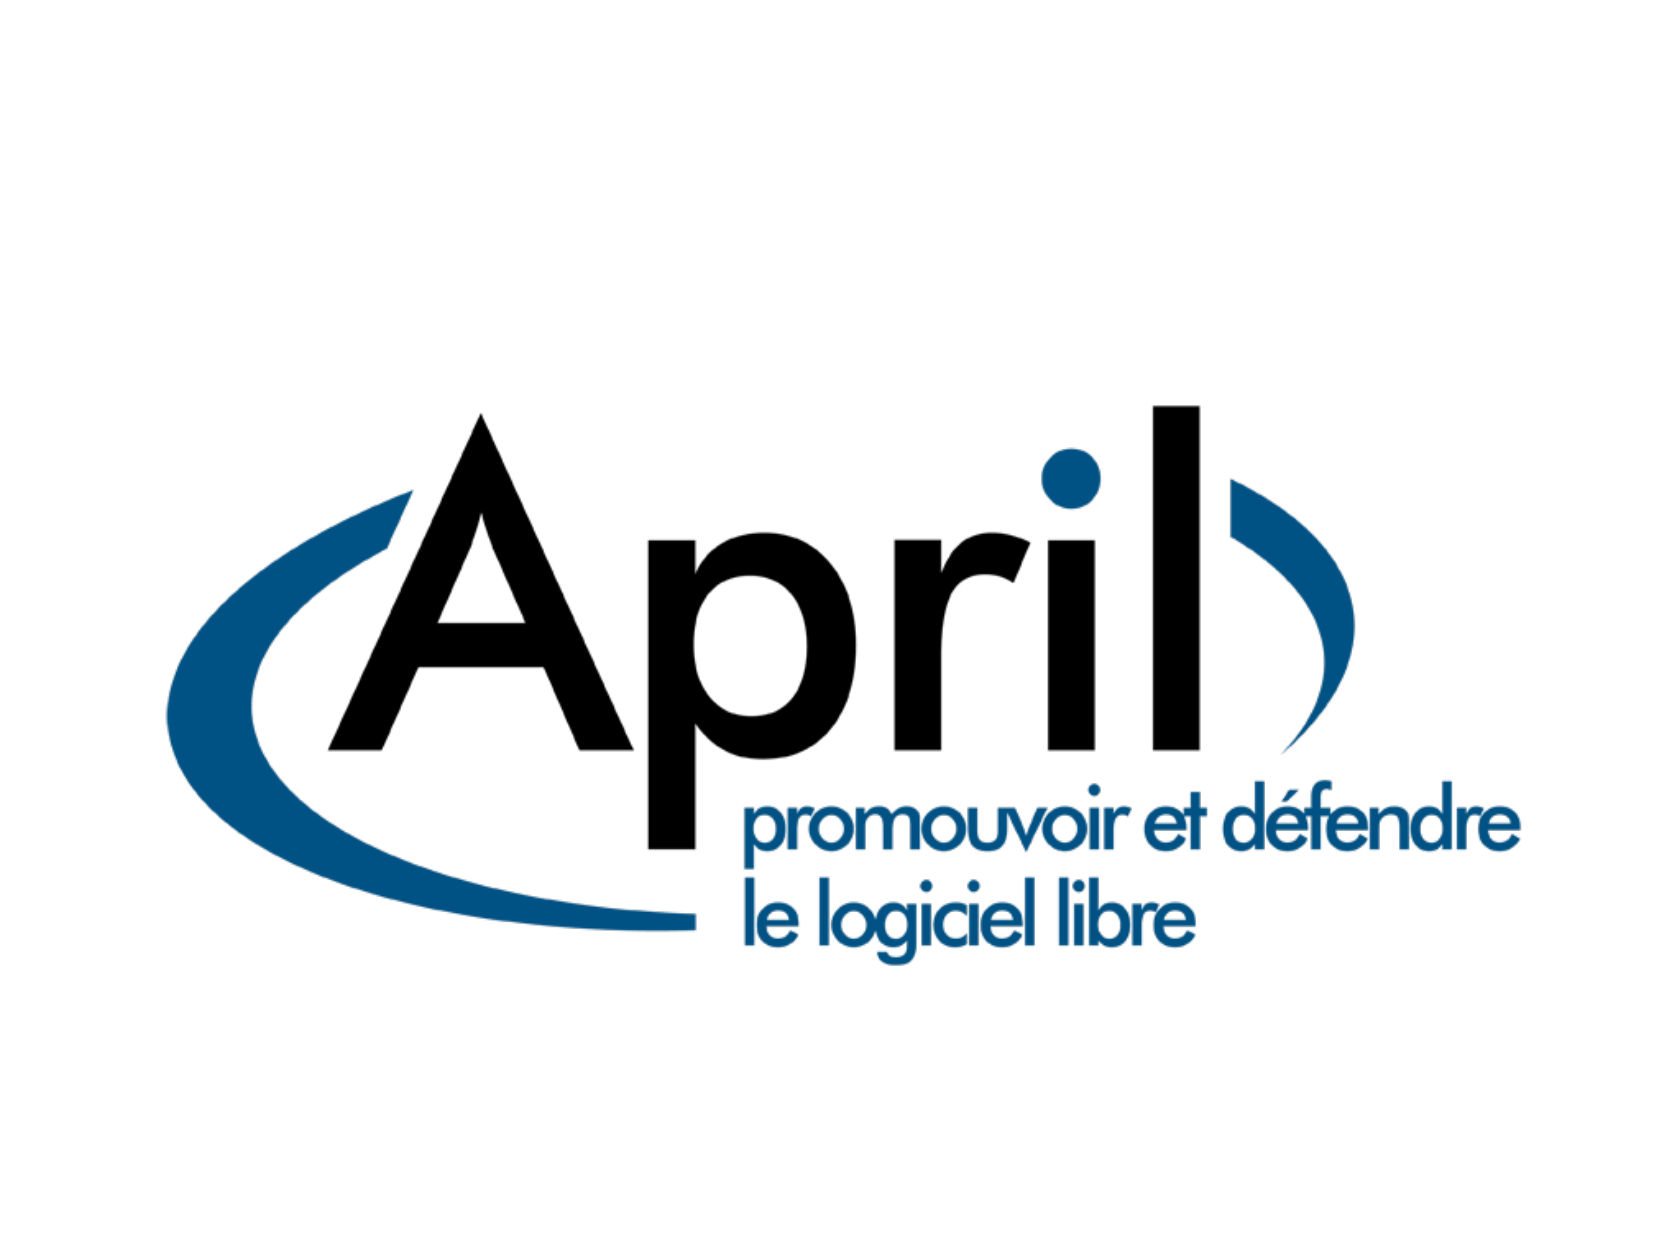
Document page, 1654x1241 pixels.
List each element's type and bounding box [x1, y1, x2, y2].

picture [153, 178, 1536, 1182]
